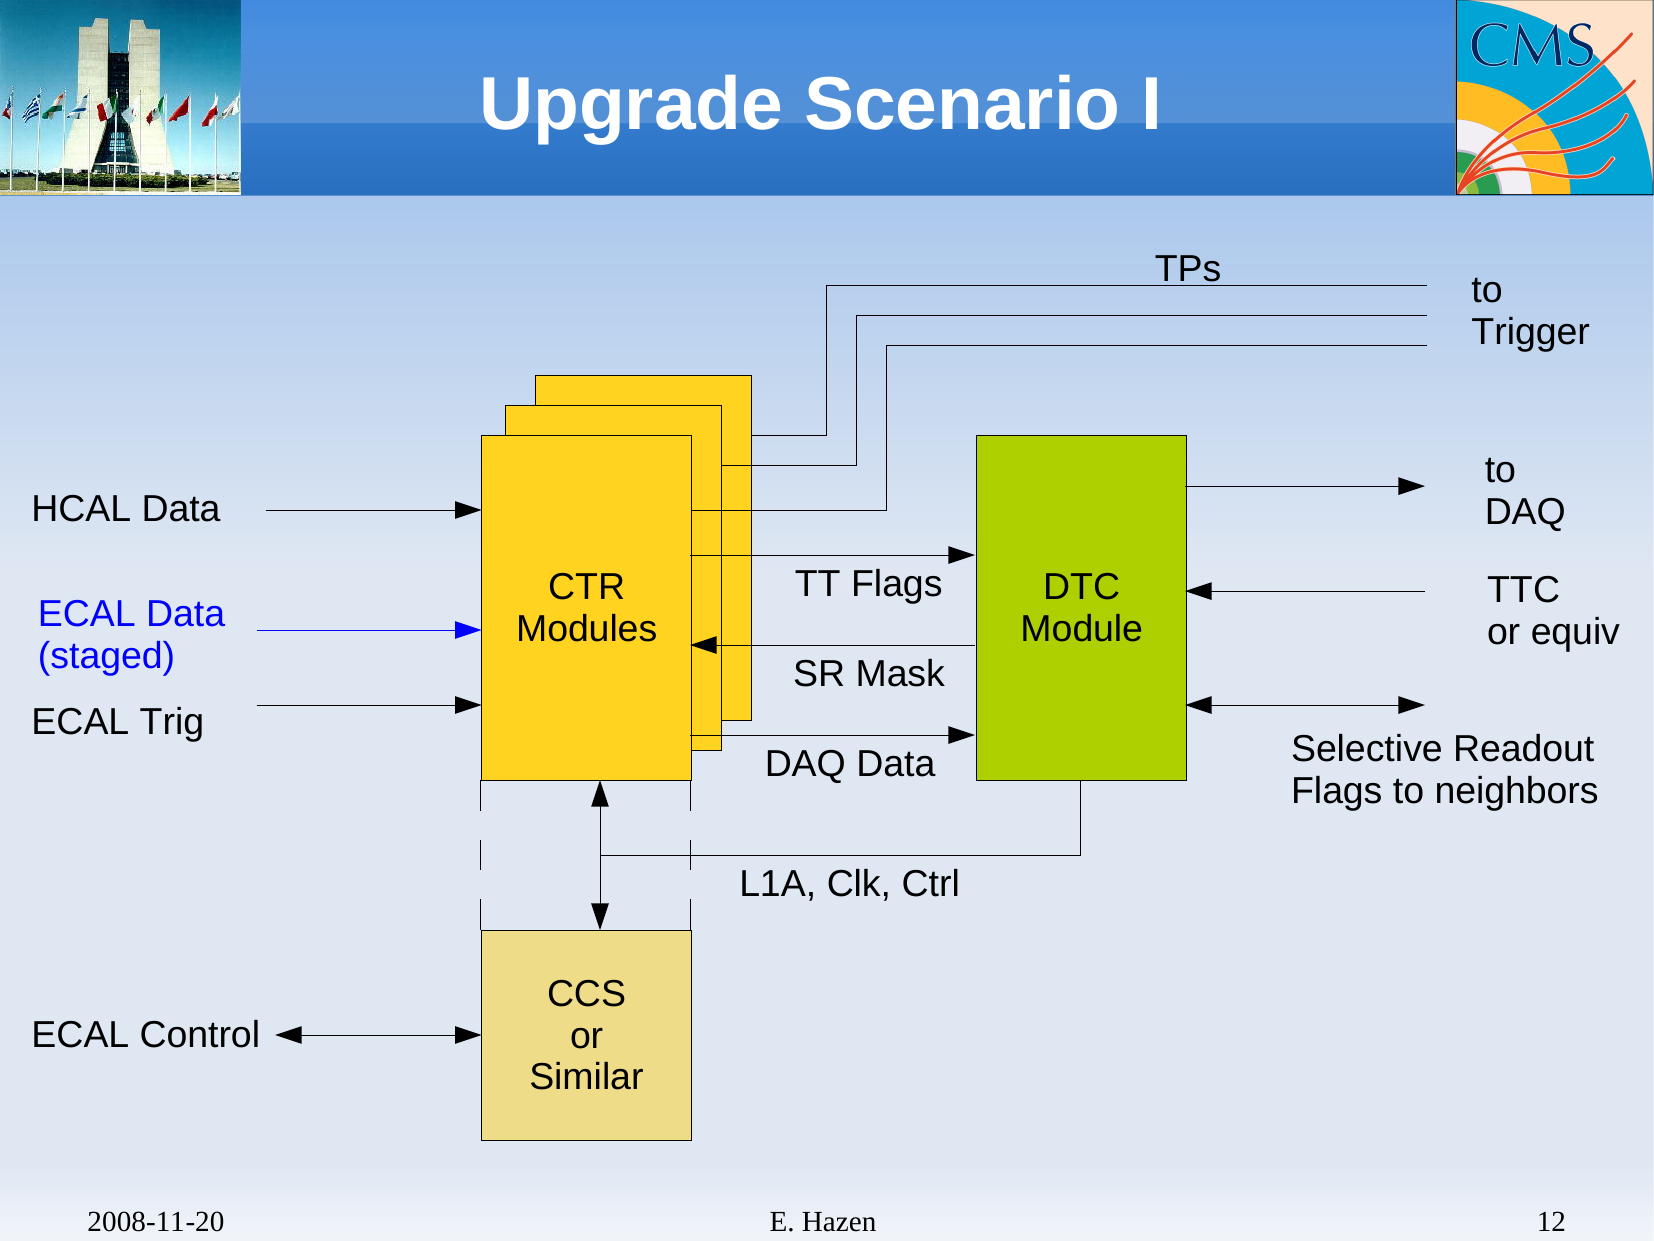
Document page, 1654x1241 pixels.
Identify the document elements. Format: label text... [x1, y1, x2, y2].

picture [0, 0, 1654, 1241]
text_box CCS or Similar [481, 930, 692, 1141]
text_box L1A, Clk, Ctrl [724, 855, 976, 912]
text_box [505, 375, 752, 510]
text_box TTC or equiv [1472, 561, 1636, 660]
text_box to DAQ [1470, 441, 1581, 540]
picture [1565, 0, 1654, 184]
text_box Selective Readout Flags to neighbors [1276, 720, 1621, 819]
text_box [692, 736, 722, 751]
picture [1565, 114, 1628, 153]
title Upgrade Scenario I [76, 0, 1565, 208]
text_box DTC Module [976, 435, 1187, 781]
text_box TPs [1140, 240, 1237, 297]
text_box [692, 511, 752, 555]
text_box ECAL Data (staged) [23, 585, 241, 684]
text_box SR Mask [778, 645, 960, 702]
text_box to Trigger [1456, 261, 1606, 360]
text_box ECAL Trig [16, 693, 220, 750]
text_box DAQ Data [750, 735, 951, 792]
text_box [692, 646, 752, 735]
text_box CTR Modules [481, 435, 692, 781]
text_box ECAL Control [16, 1006, 276, 1064]
text_box [692, 556, 752, 645]
text_box TT Flags [780, 555, 959, 612]
text_box HCAL Data [16, 480, 236, 537]
